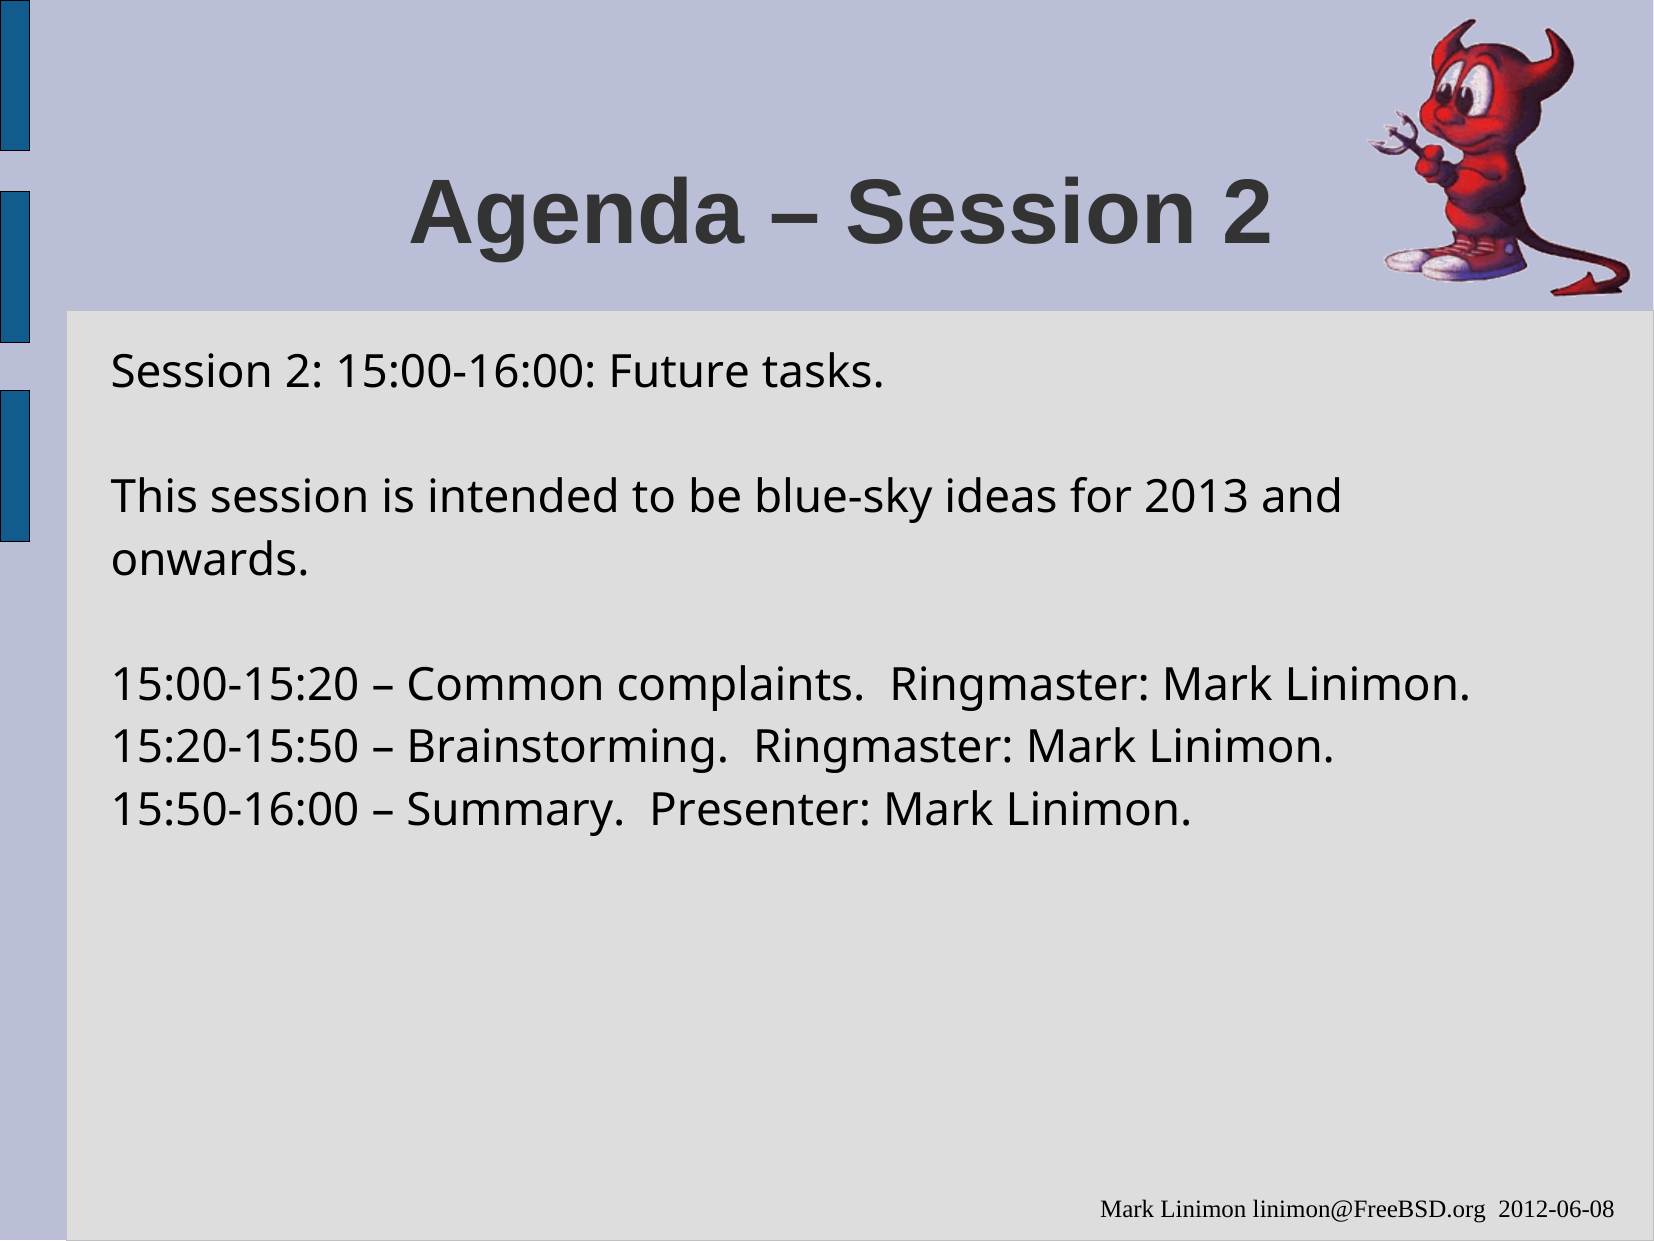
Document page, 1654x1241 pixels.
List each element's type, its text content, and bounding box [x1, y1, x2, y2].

title Agenda – Session 2 [135, 108, 1548, 316]
picture [1361, 14, 1635, 300]
text_box Session 2: 15:00-16:00: Future tasks. This session is intended to be blue-sky ideas for 2013 and onwards. 15:00-15:20 – Common complaints. Ringmaster: Mark Linimon. 15:20-15:50 – Brainstorming. Ringmaster: Mark Linimon. 15:50-16:00 – Summary. Presenter: Mark Linimon. [110, 338, 1524, 1147]
text_box Mark Linimon linimon@FreeBSD.org 2012-06-08 [1100, 1195, 1639, 1225]
